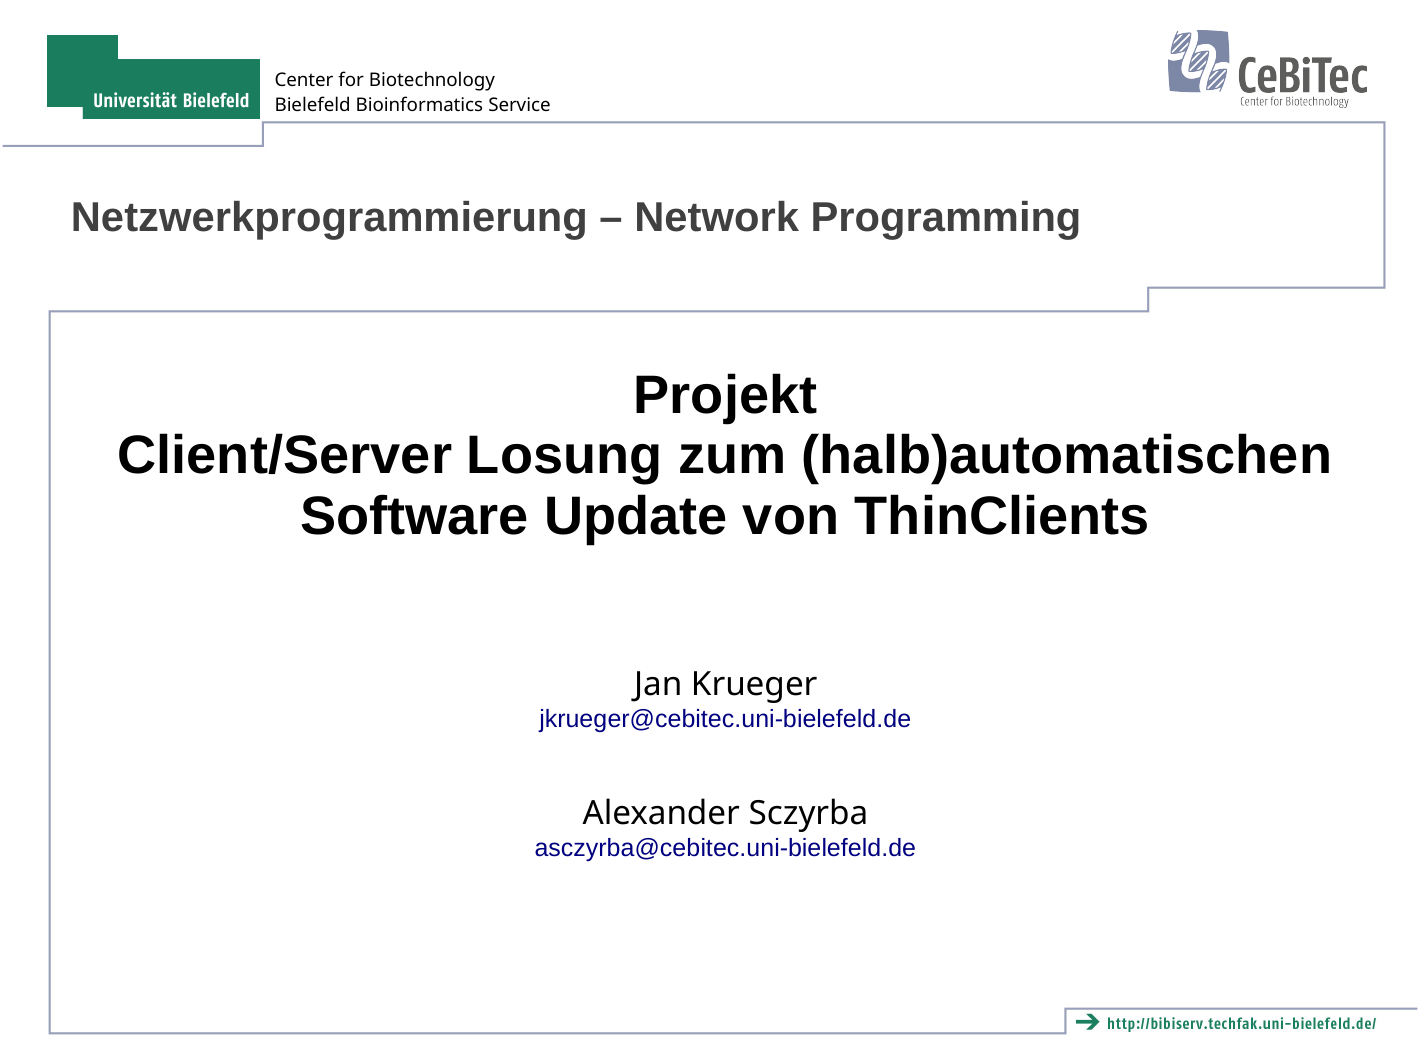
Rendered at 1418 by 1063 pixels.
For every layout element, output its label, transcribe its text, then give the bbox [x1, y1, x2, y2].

subtitle Projekt Client/Server Losung zum (halb)automatischen Software Update von ThinClients Jan Krueger jkrueger@cebitec.uni-bielefeld.de Alexander Sczyrba asczyrba@cebitec.uni-bielefeld.de [76, 349, 1375, 950]
picture [2, 3, 1418, 1063]
title Netzwerkprogrammierung – Network Programming [70, 159, 1359, 275]
